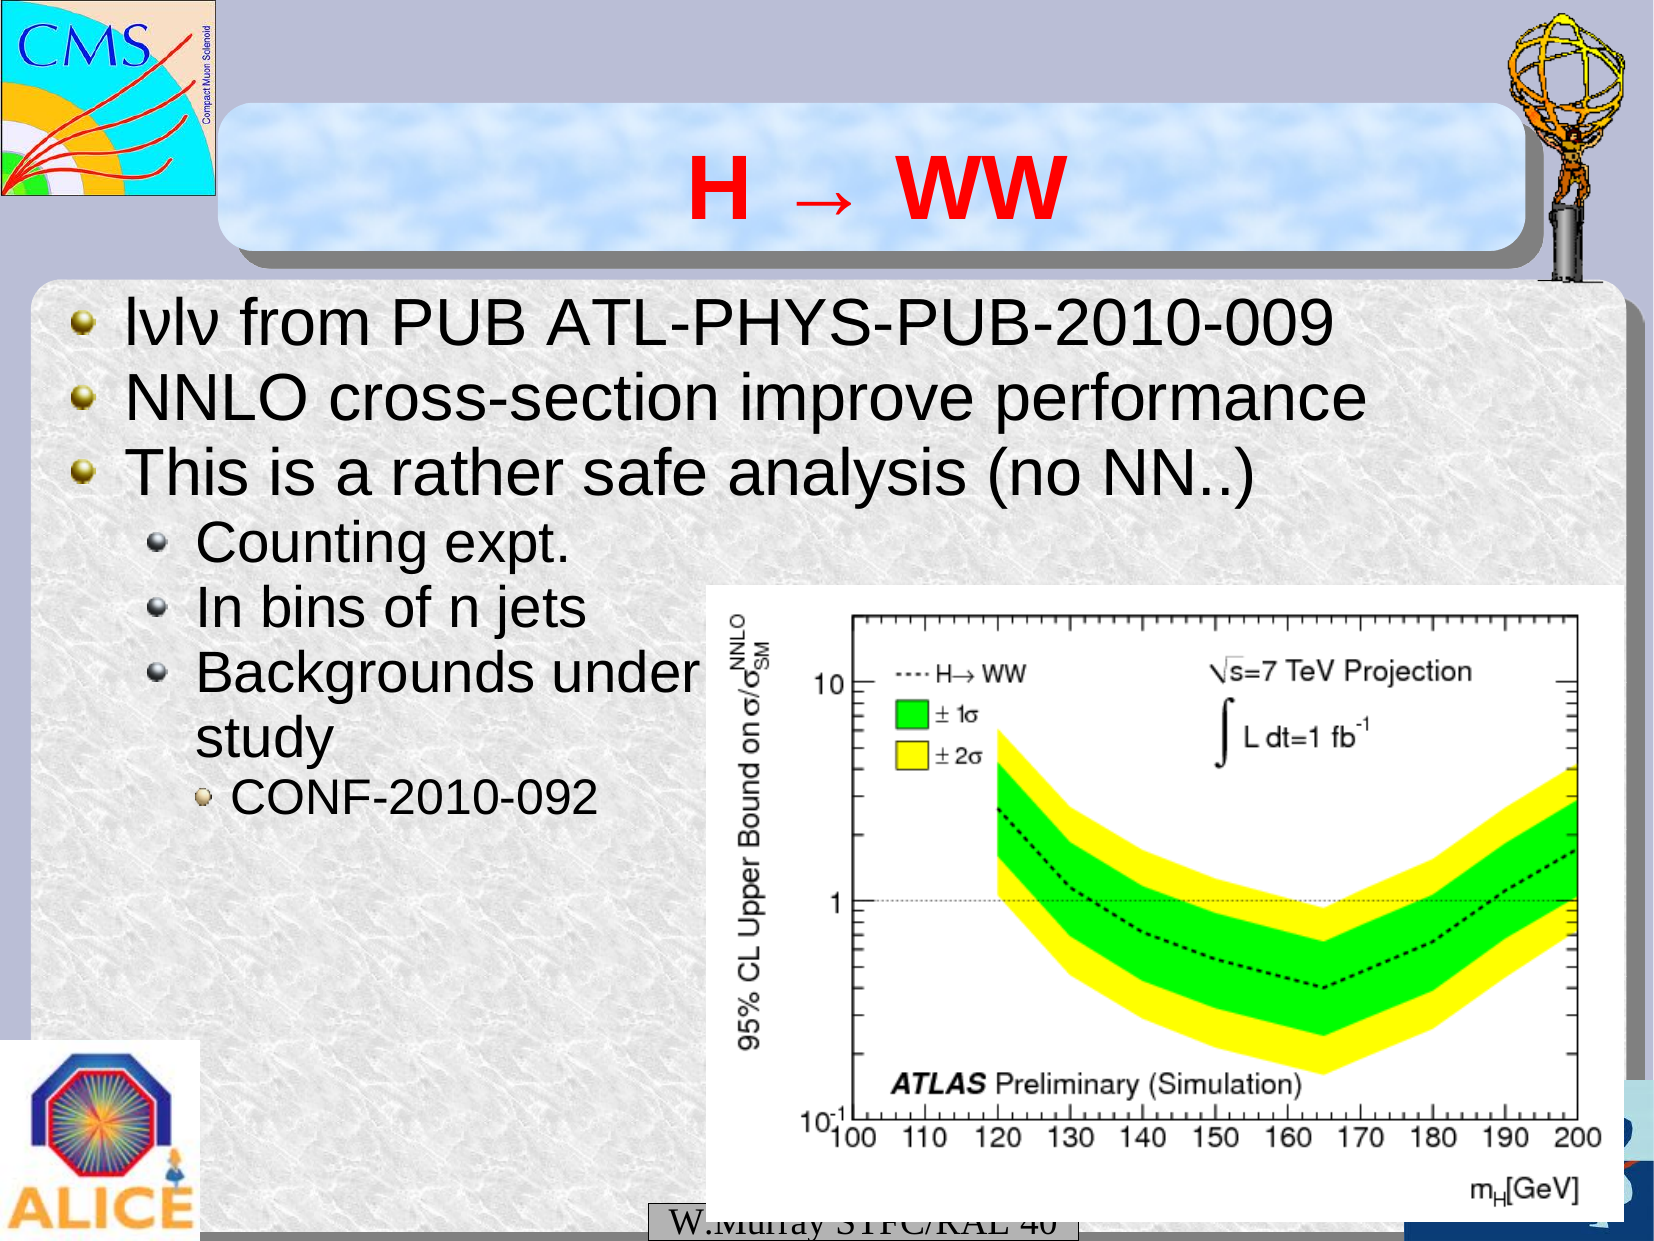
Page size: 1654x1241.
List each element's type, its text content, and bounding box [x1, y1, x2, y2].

picture [0, 0, 216, 196]
picture [0, 0, 1654, 1241]
list lνlν from PUB ATL-PHYS-PUB-2010-009 NNLO cross-section improve performance This is a rather safe analysis (no NN..) Counting expt. In bins of n jets Backgrounds under study CONF-2010-092 [53, 285, 1588, 1193]
title H → WW [244, 112, 1512, 263]
